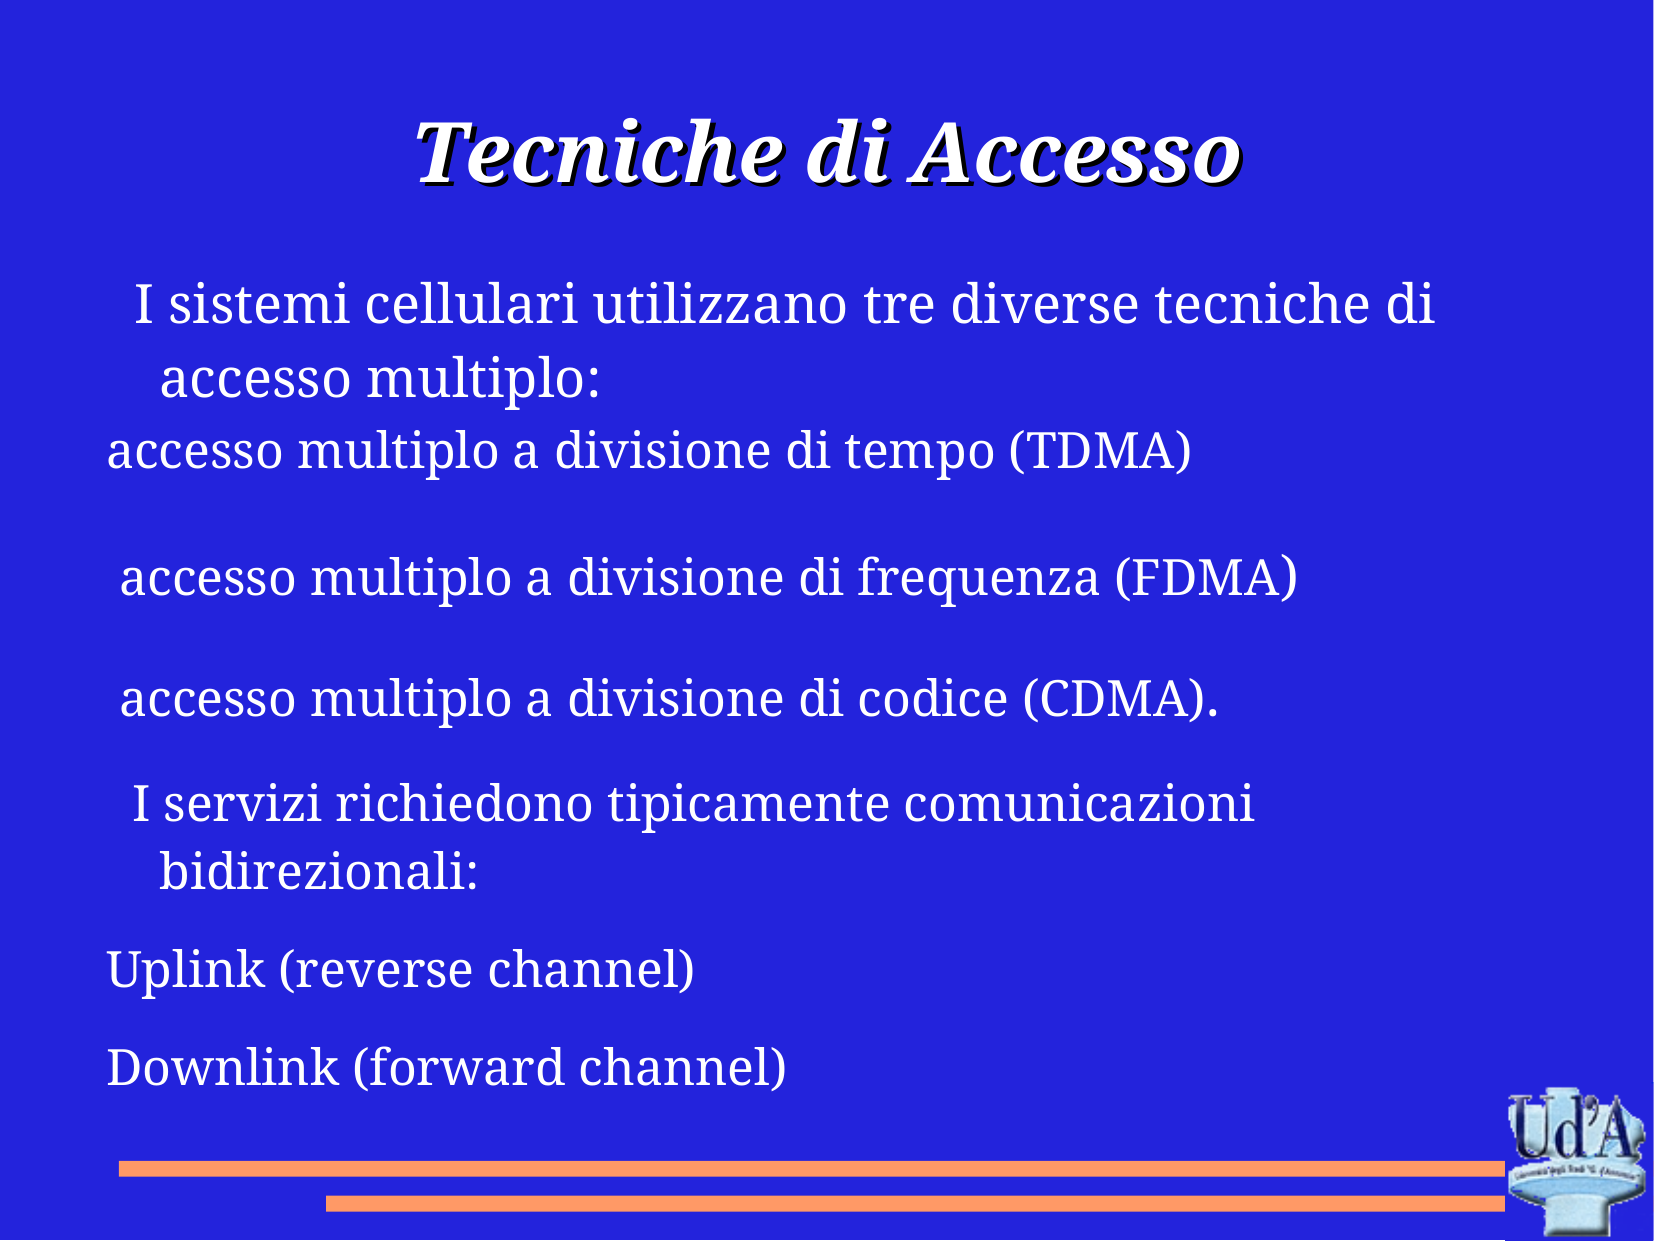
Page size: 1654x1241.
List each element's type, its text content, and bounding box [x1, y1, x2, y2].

list accesso multiplo a divisione di tempo (TDMA) [88, 415, 1562, 434]
list accesso multiplo a divisione di frequenza (FDMA) [88, 434, 1562, 658]
list I sistemi cellulari utilizzano tre diverse tecniche di accesso multiplo: [88, 265, 1562, 415]
list I servizi richiedono tipicamente comunicazioni bidirezionali: Uplink (reverse channel) Downlink (forward channel) [88, 767, 1562, 1170]
picture [1505, 1082, 1654, 1241]
list accesso multiplo a divisione di codice (CDMA). [88, 658, 1562, 767]
title Tecniche di Accesso [121, 46, 1534, 254]
